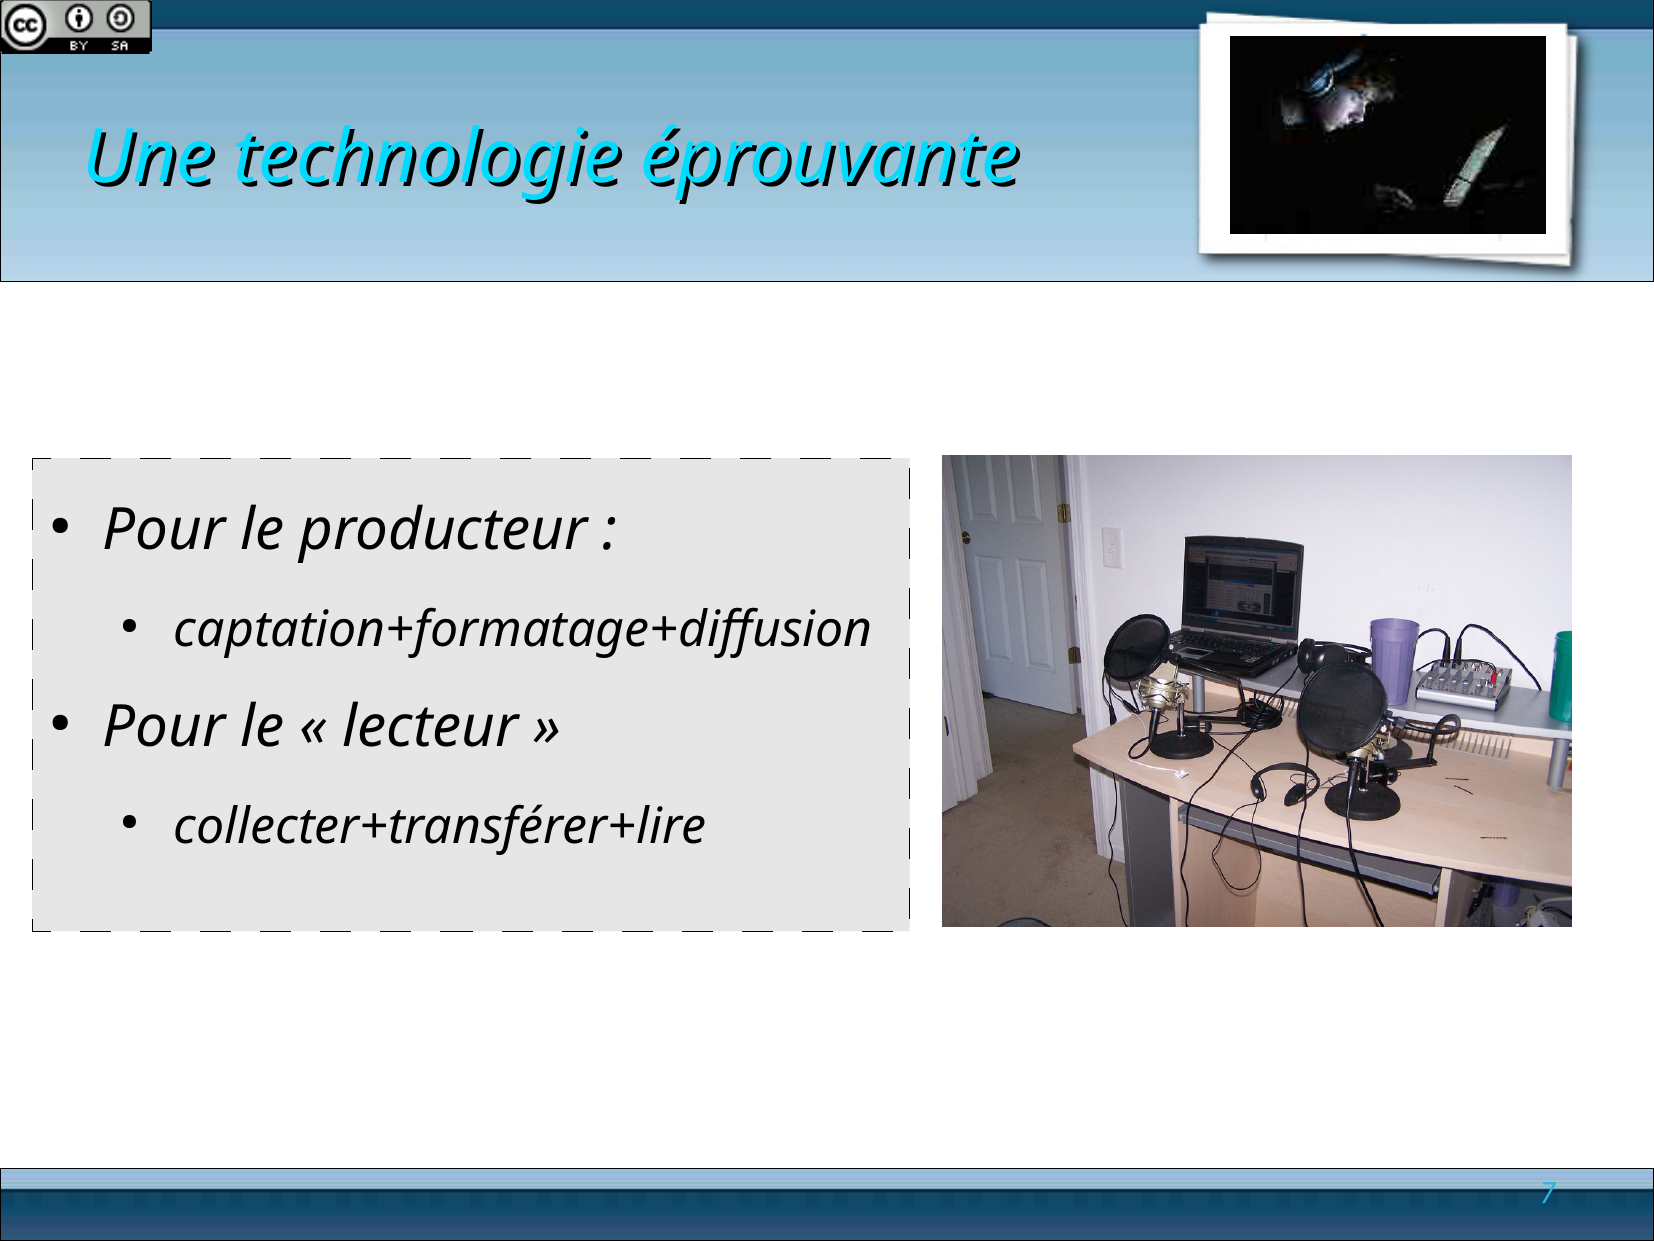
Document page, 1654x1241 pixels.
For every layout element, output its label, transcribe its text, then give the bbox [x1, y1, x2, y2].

title Une technologie éprouvante [82, 49, 1188, 257]
picture [1, 1169, 1653, 1240]
list Pour le producteur : captation+formatage+diffusion Pour le « lecteur » collecter+transférer+lire [32, 458, 910, 932]
picture [942, 455, 1572, 927]
picture [0, 0, 1653, 292]
